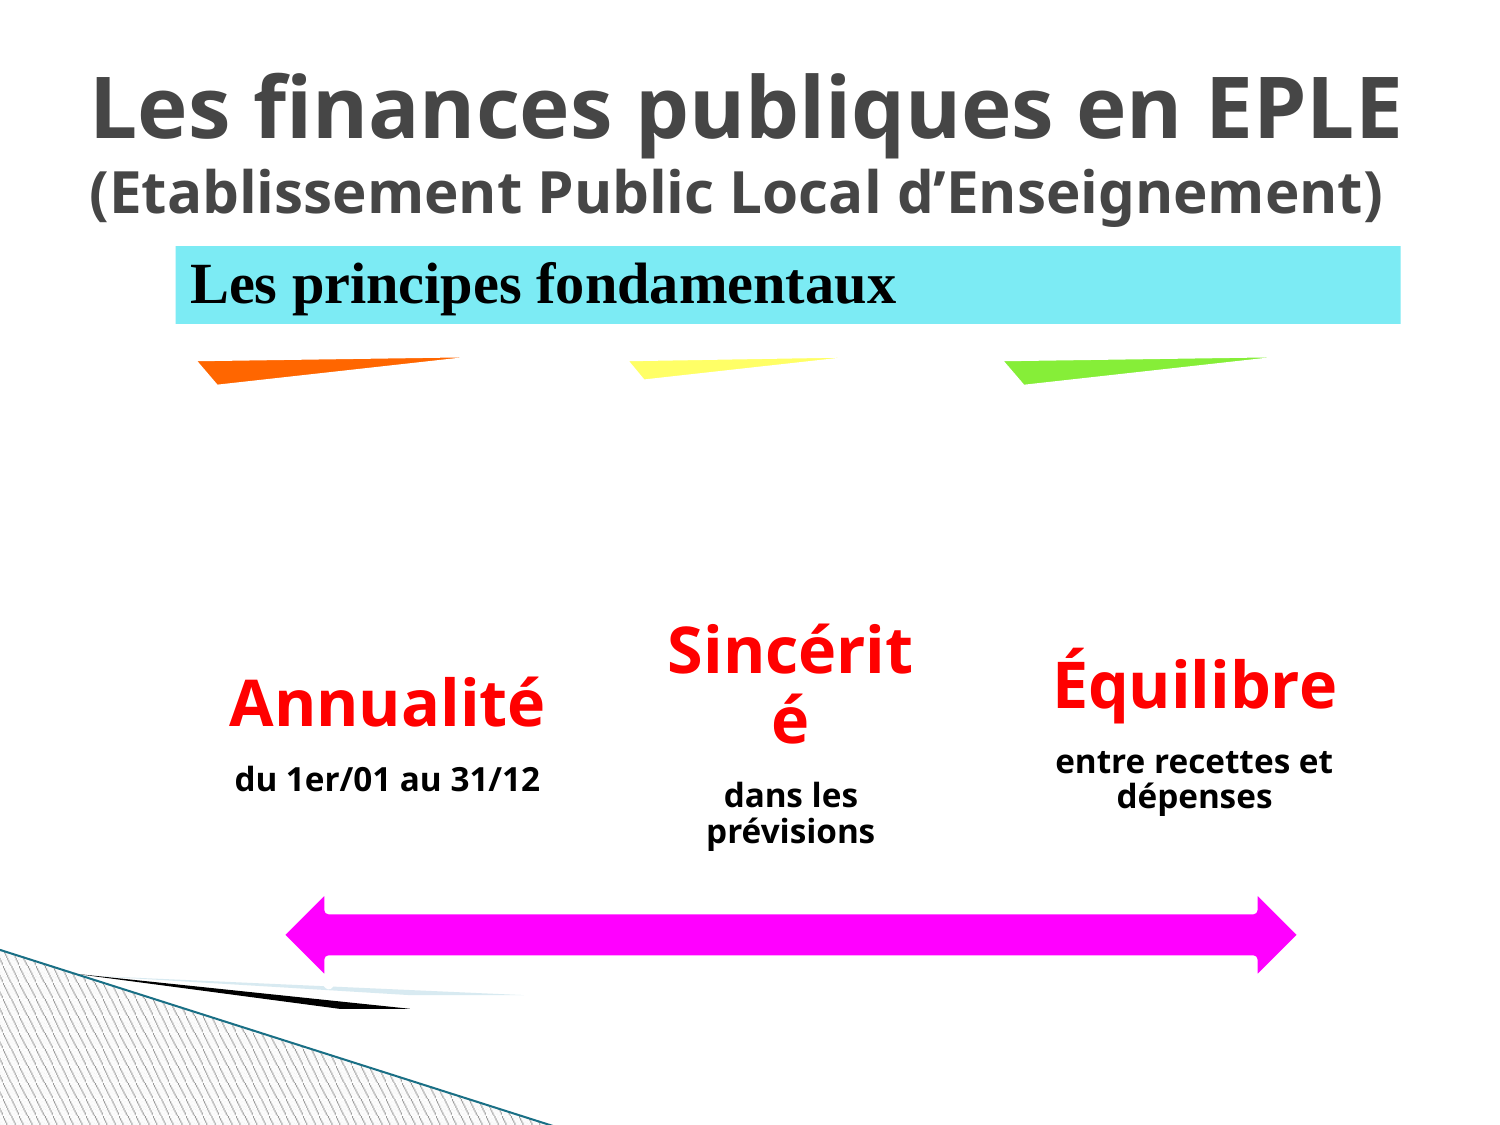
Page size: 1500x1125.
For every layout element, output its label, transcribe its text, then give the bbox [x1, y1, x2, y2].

text_box [278, 825, 1304, 985]
picture [0, 952, 543, 1125]
title Les finances publiques en EPLE (Etablissement Public Local d’Enseignement) [75, 45, 1425, 233]
text_box Équilibre entre recettes et dépenses [983, 351, 1364, 394]
text_box Annualité du 1er/01 au 31/12 [177, 351, 557, 394]
text_box Les principes fondamentaux [175, 246, 1401, 324]
text_box Sincérité dans les prévisions [609, 351, 937, 388]
